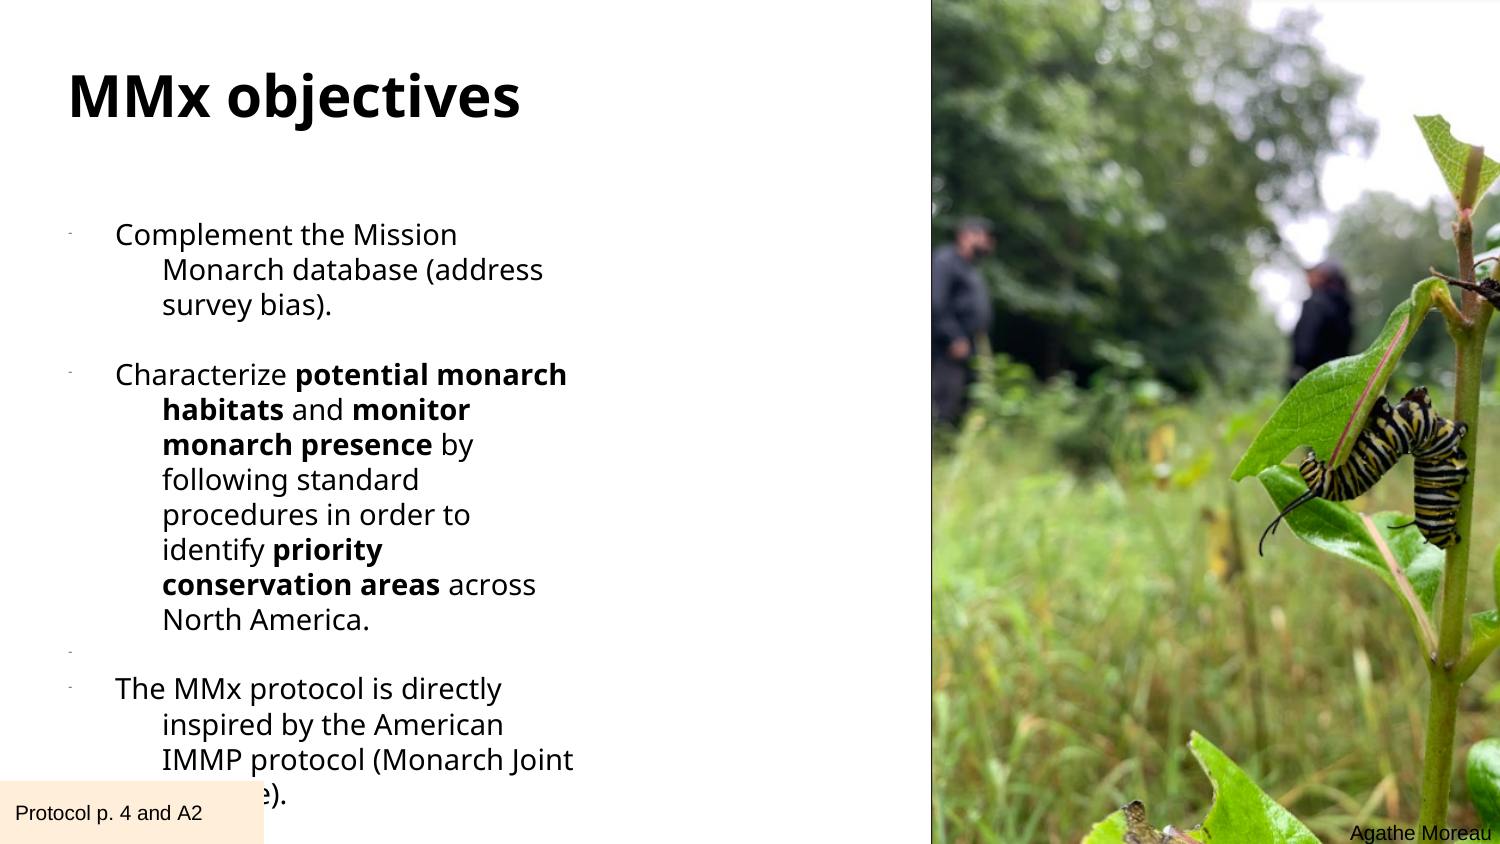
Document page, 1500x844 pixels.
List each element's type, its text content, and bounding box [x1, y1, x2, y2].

text_box MMx objectives [52, 44, 983, 146]
text_box Agathe Moreau [1335, 804, 1500, 844]
text_box Protocol p. 4 and A2 [0, 781, 264, 844]
subtitle Complement the Mission Monarch database (address survey bias). Characterize potential monarch habitats and monitor monarch presence by following standard procedures in order to identify priority conservation areas across North America. The MMx protocol is directly inspired by the American IMMP protocol (Monarch Joint Venture). [53, 201, 596, 743]
picture [931, 0, 1500, 844]
